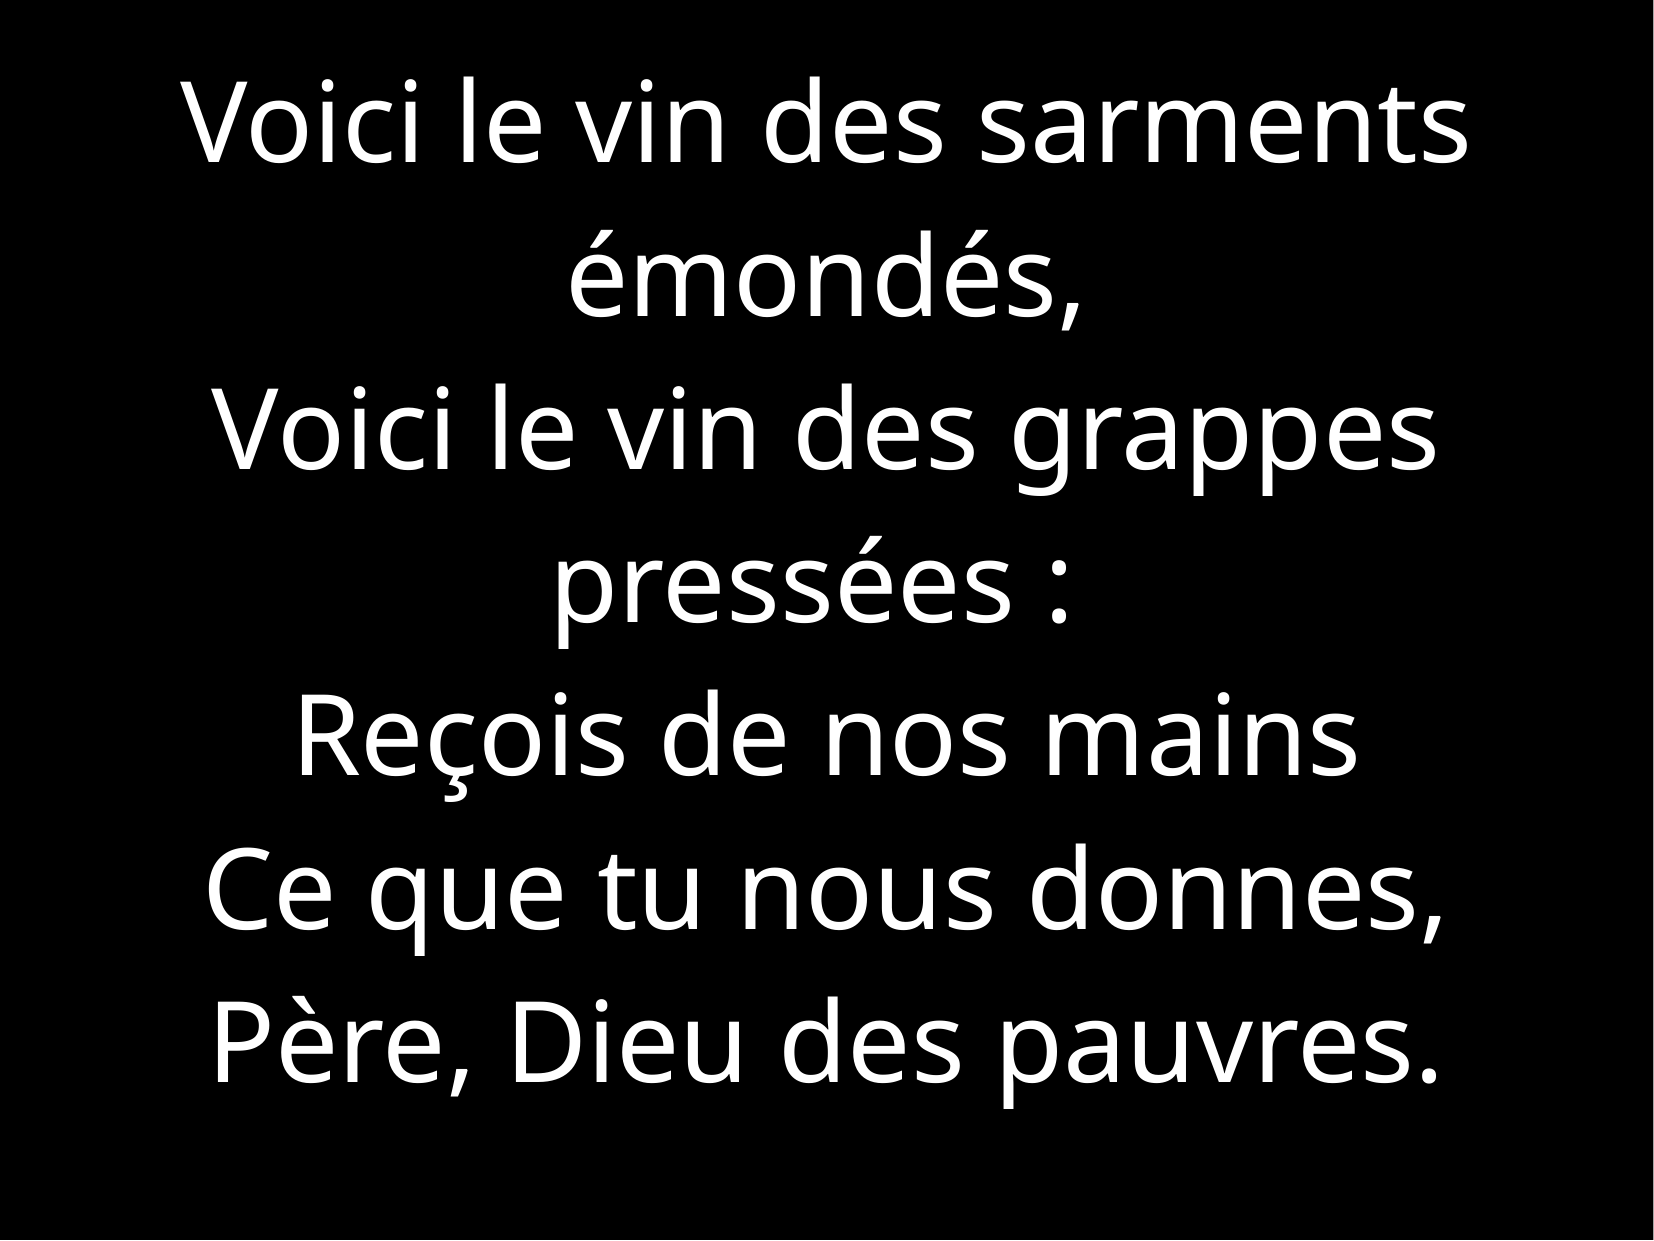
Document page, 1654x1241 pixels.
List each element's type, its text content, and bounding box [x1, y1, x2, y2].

subtitle Voici le vin des sarments émondés, Voici le vin des grappes pressées : Reçois de nos mains Ce que tu nous donnes, Père, Dieu des pauvres. [0, 0, 1654, 1241]
